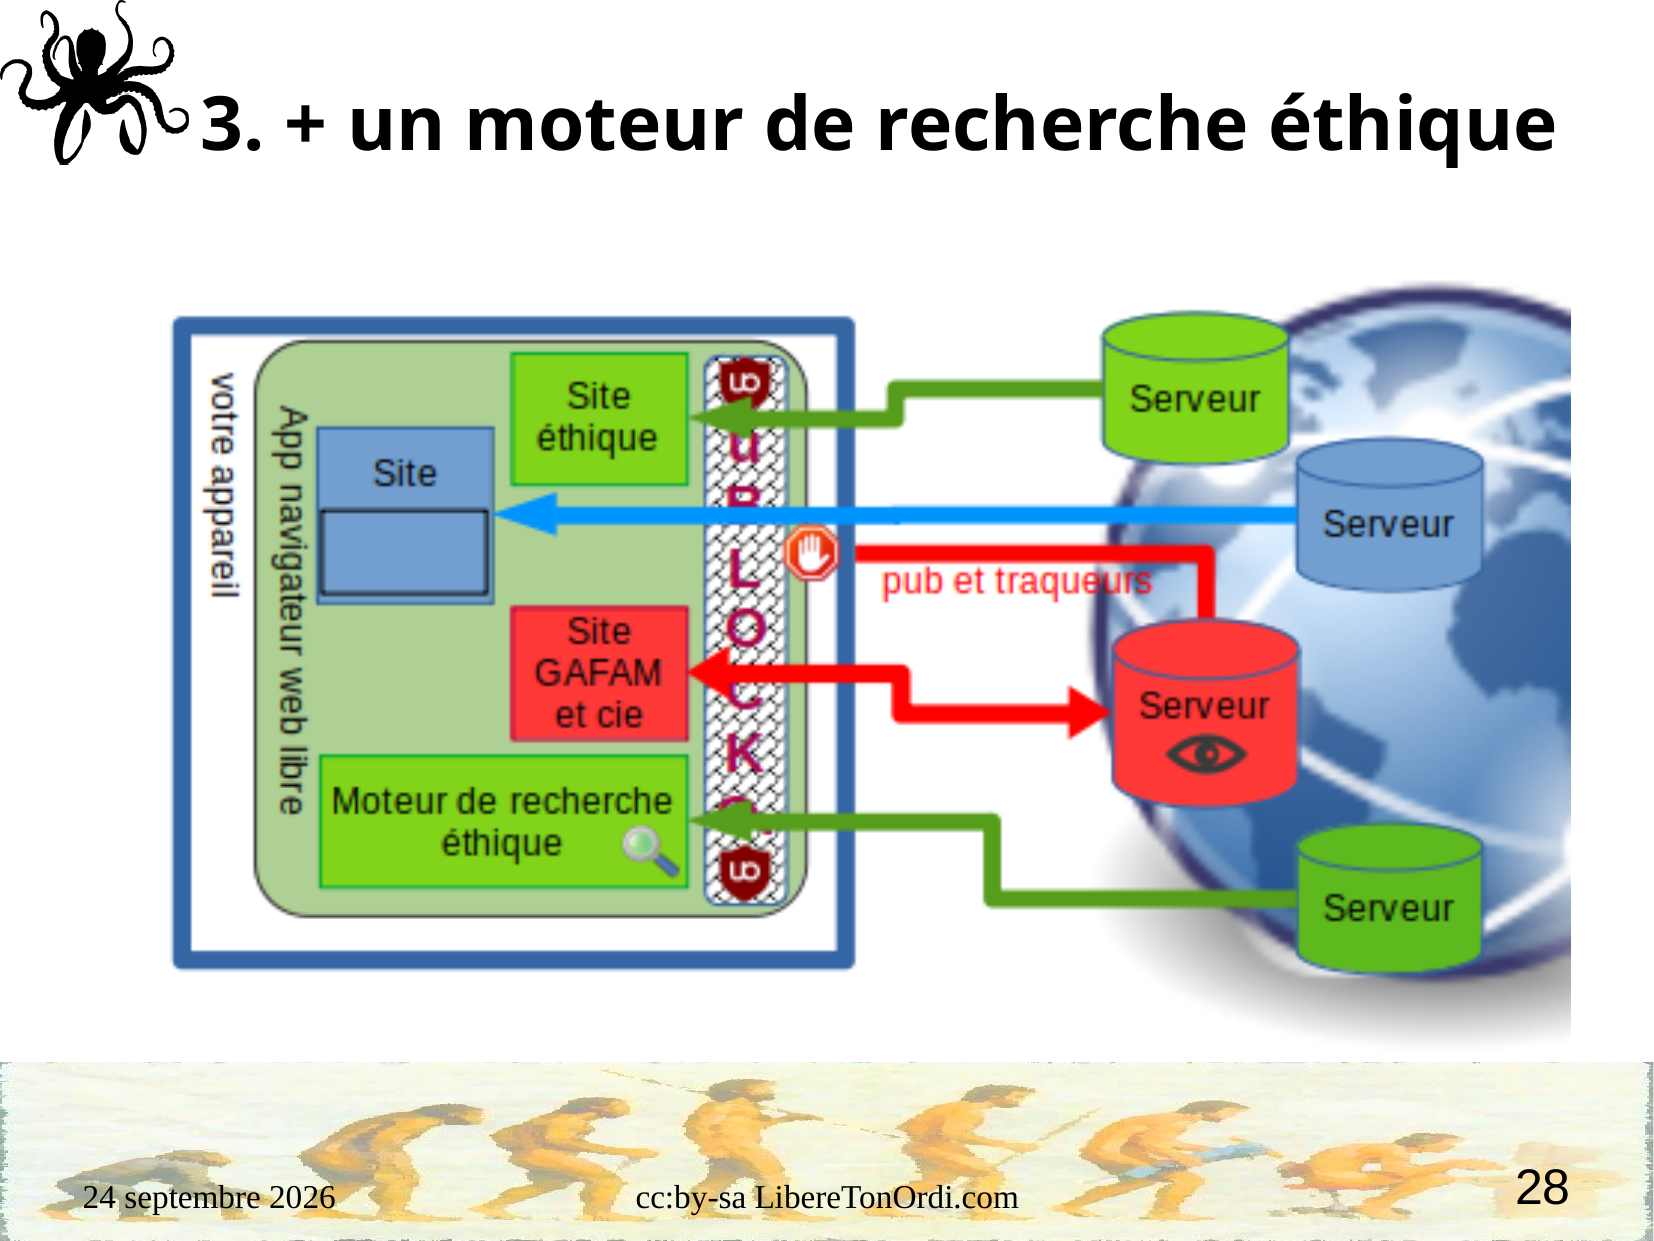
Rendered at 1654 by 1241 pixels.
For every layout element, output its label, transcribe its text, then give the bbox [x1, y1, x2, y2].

picture [0, 0, 189, 165]
picture [0, 225, 1654, 1241]
title 3. + un moteur de recherche éthique [188, 47, 1571, 196]
